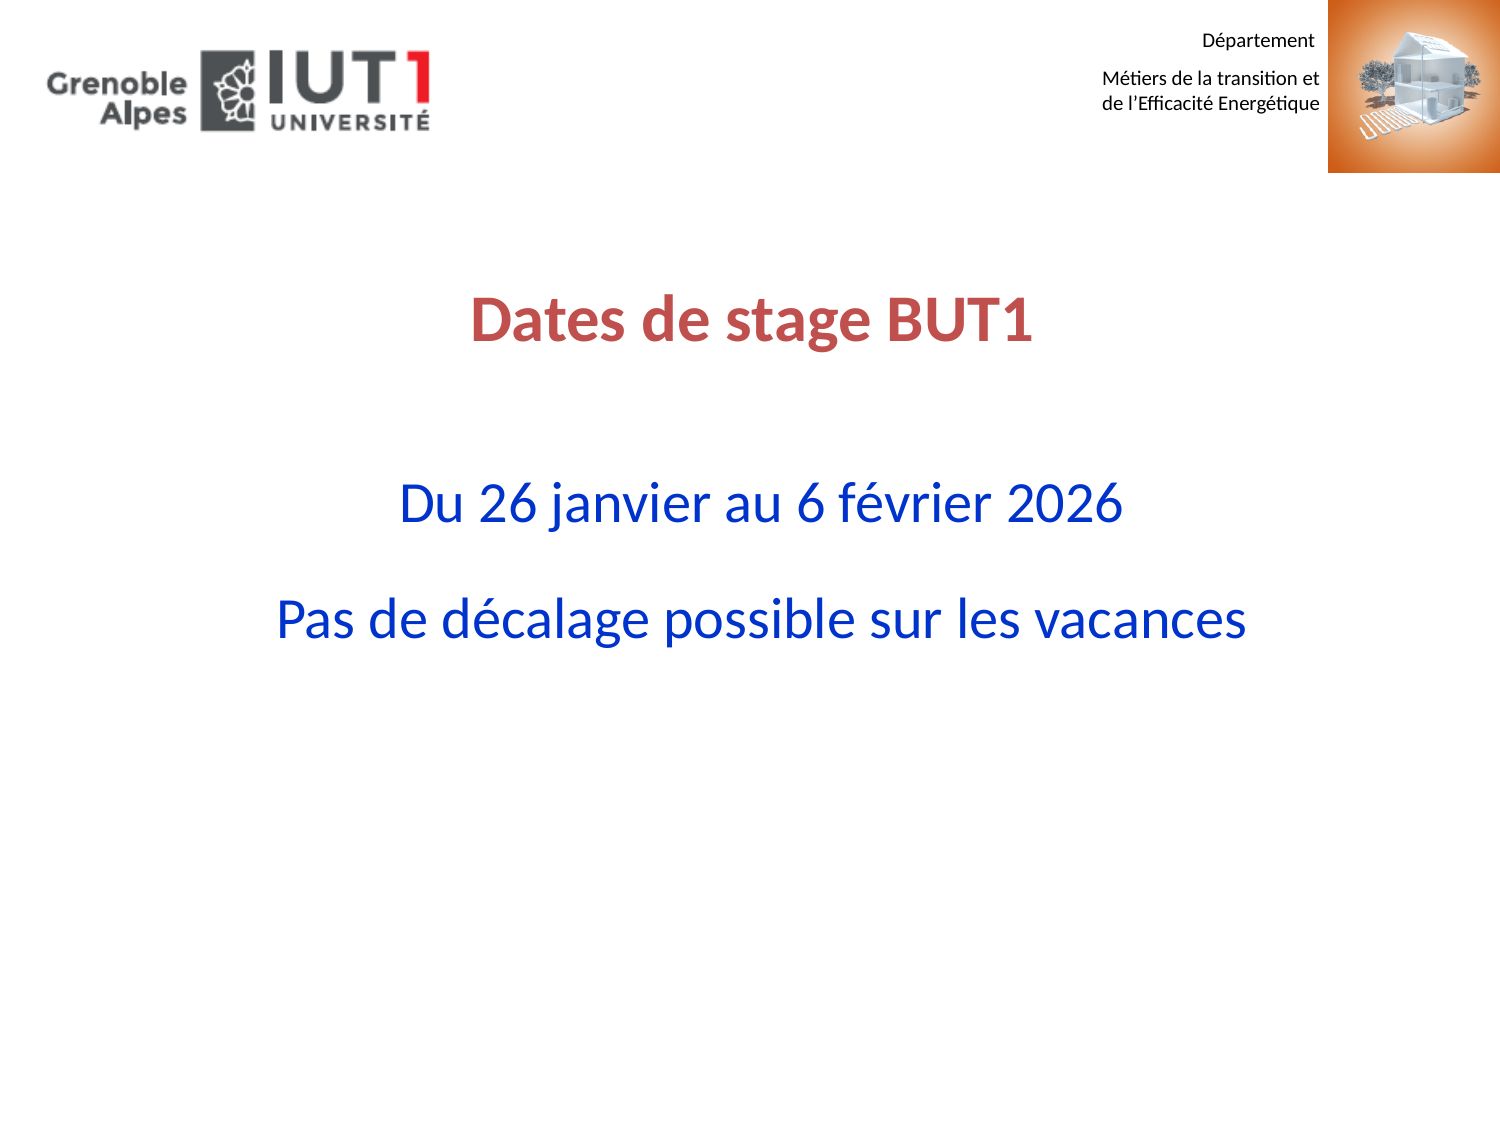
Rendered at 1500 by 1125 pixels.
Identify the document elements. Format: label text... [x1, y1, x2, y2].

picture [6, 7, 550, 173]
text_box Département Métiers de la transition et de l’Efficacité Energétique [1062, 19, 1335, 123]
text_box Du 26 janvier au 6 février 2026 Pas de décalage possible sur les vacances [236, 470, 1288, 836]
picture [1328, 0, 1500, 173]
title Dates de stage BUT1 [177, 261, 1328, 449]
